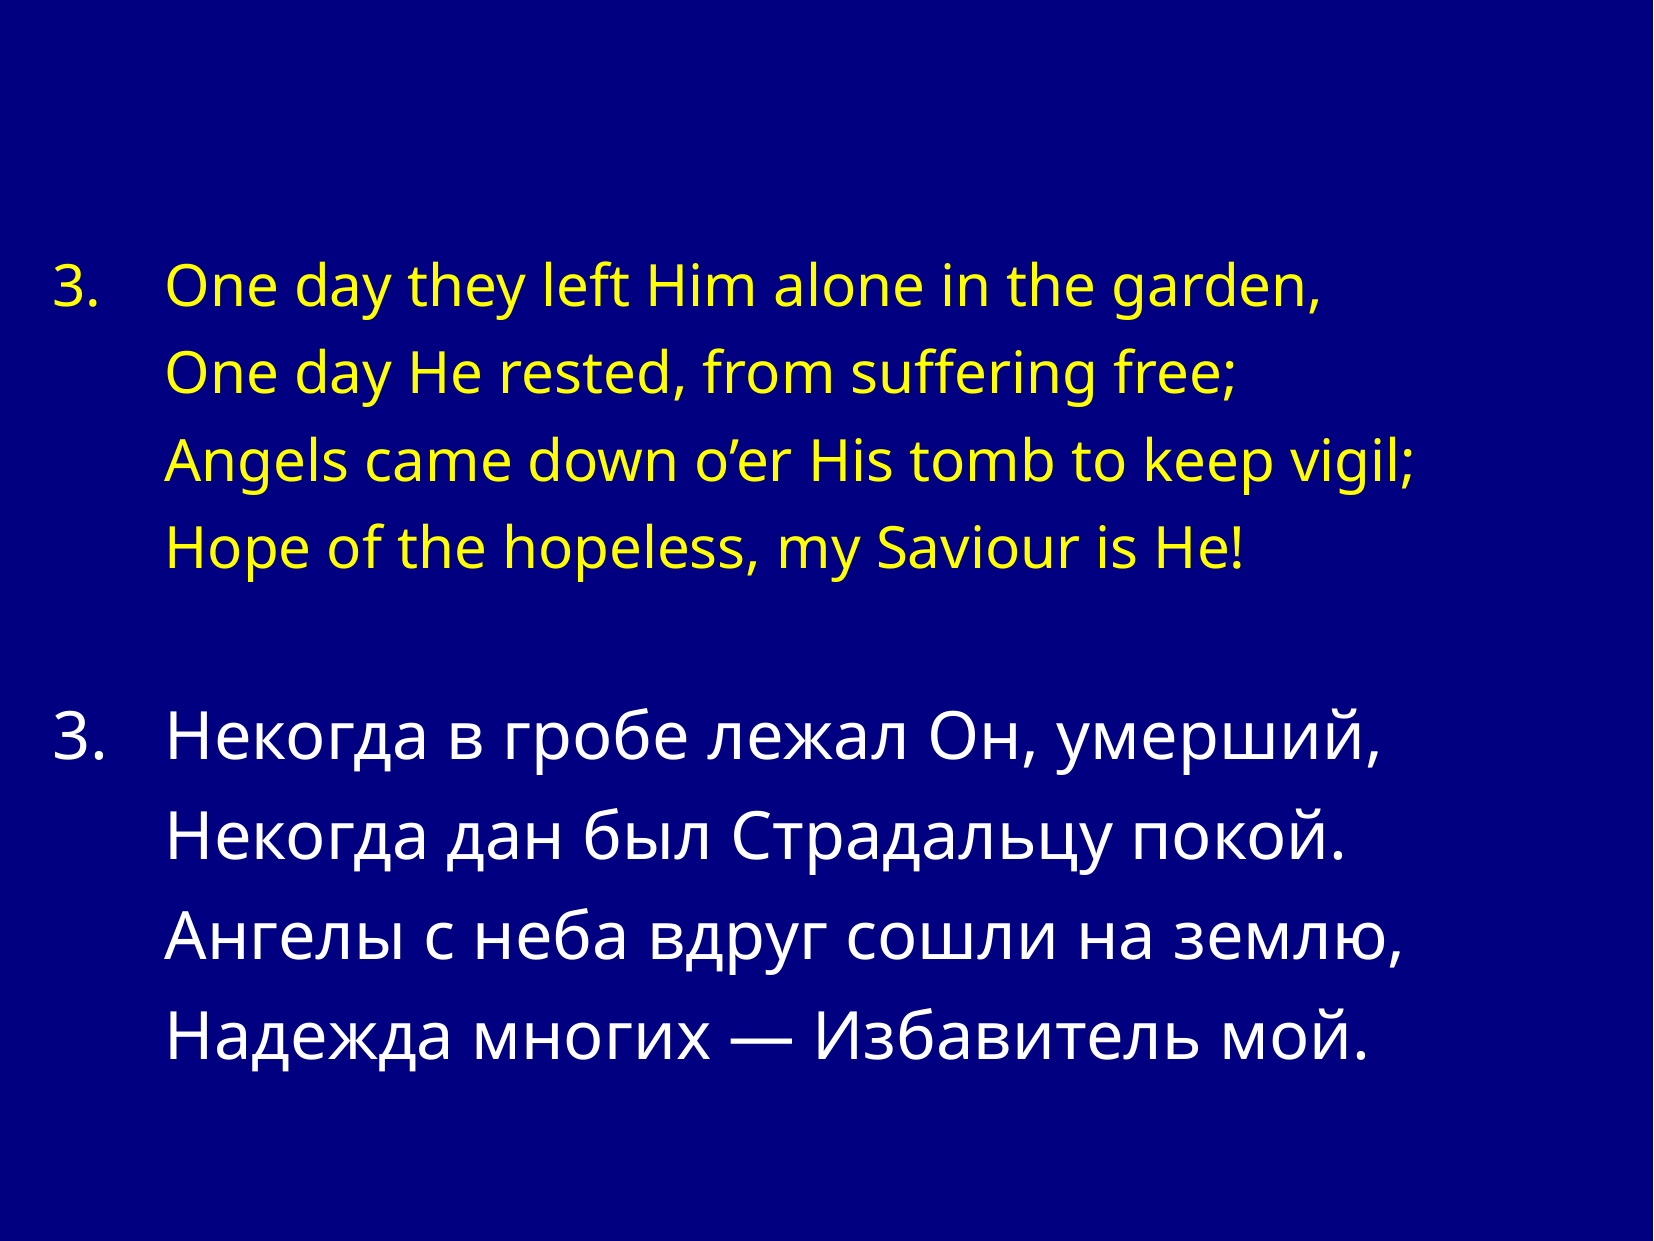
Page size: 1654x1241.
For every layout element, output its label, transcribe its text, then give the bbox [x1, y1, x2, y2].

text_box 3. One day they left Him alone in the garden, One day He rested, from suffering free; Angels came down o’er His tomb to keep vigil; Hope of the hopeless, my Saviour is He! [37, 150, 1651, 581]
text_box 3. Некогда в гробе лежал Он, умерший, Некогда дан был Страдальцу покой. Ангелы с неба вдруг сошли на землю, Надежда многих — Избавитель мой. [37, 581, 1651, 1163]
